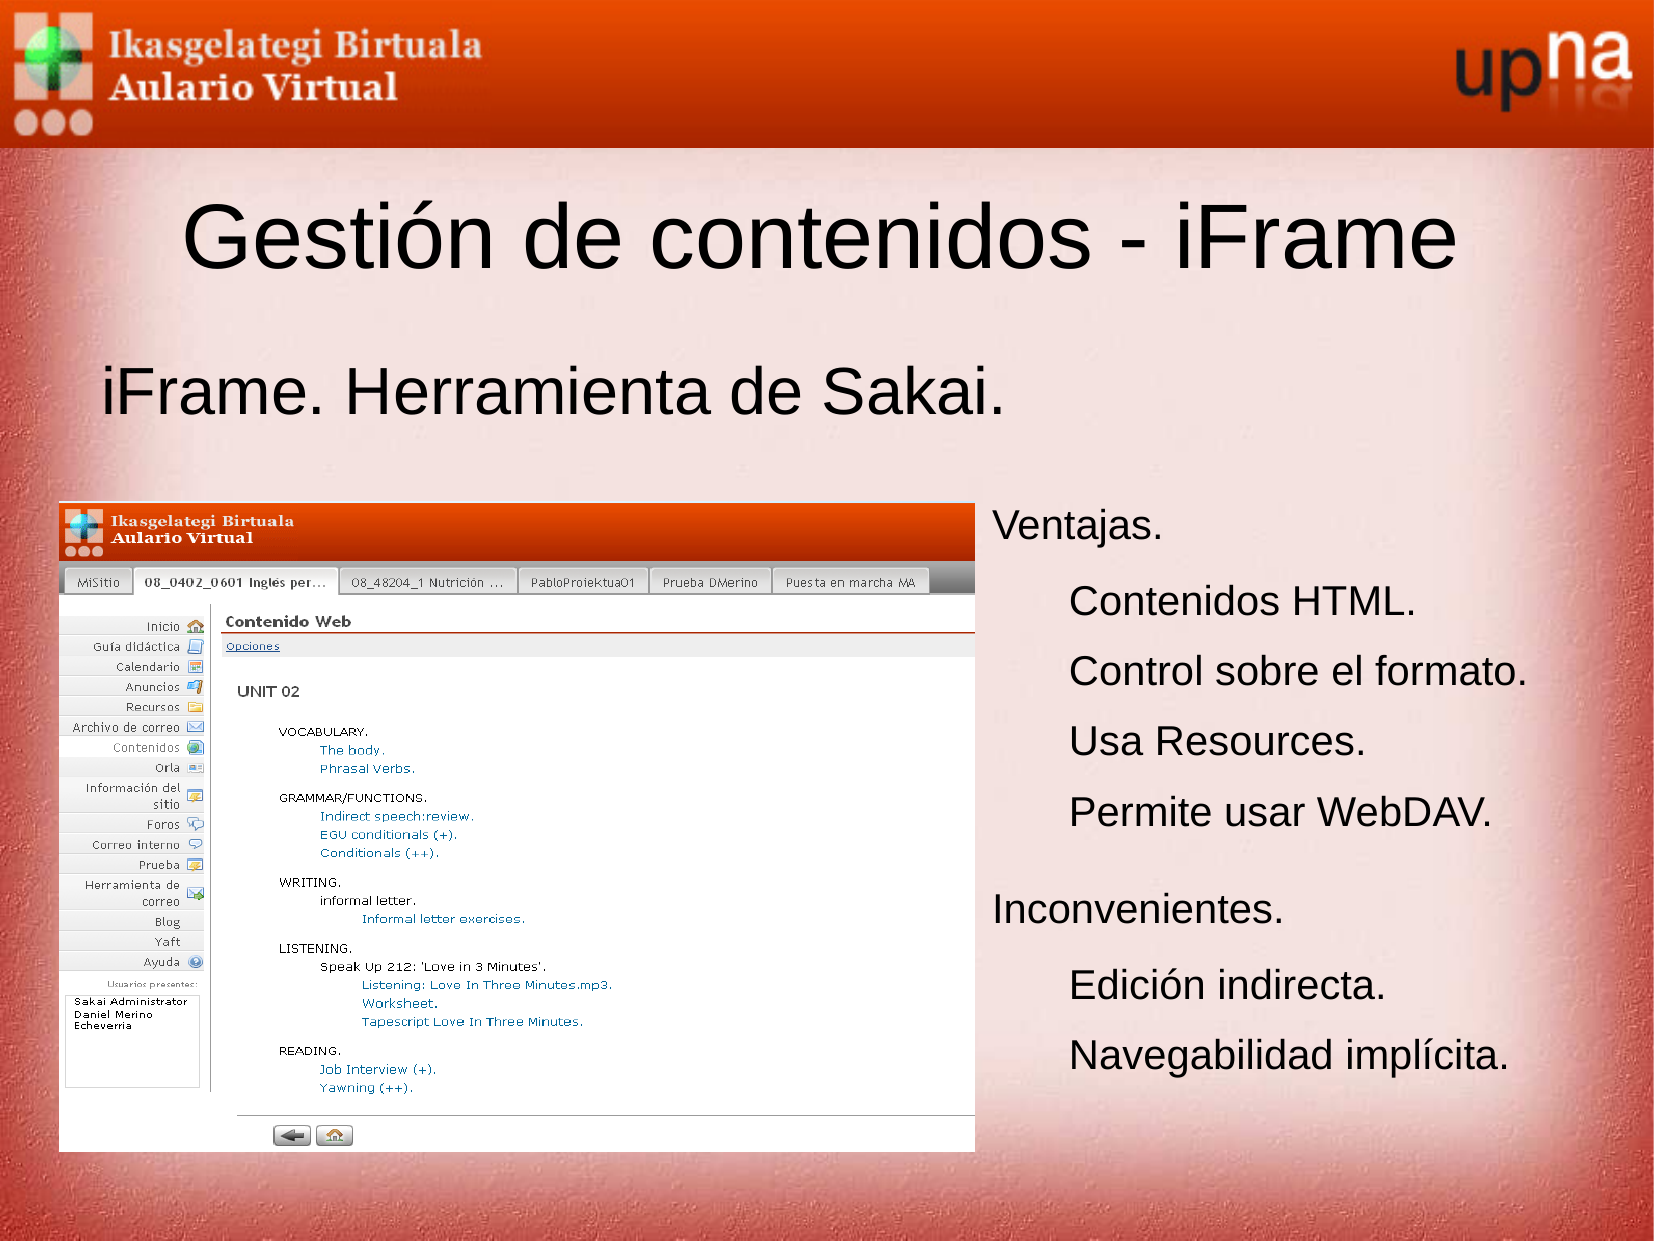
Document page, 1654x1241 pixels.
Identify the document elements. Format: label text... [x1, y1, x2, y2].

picture [0, 0, 1654, 1241]
list Ventajas. Contenidos HTML. Control sobre el formato. Usa Resources. Permite usar WebDAV. [975, 501, 1625, 837]
list iFrame. Herramienta de Sakai. [83, 354, 1572, 443]
title Gestión de contenidos - iFrame [77, 147, 1566, 325]
list Inconvenientes. Edición indirecta. Navegabilidad implícita. [974, 885, 1625, 1241]
